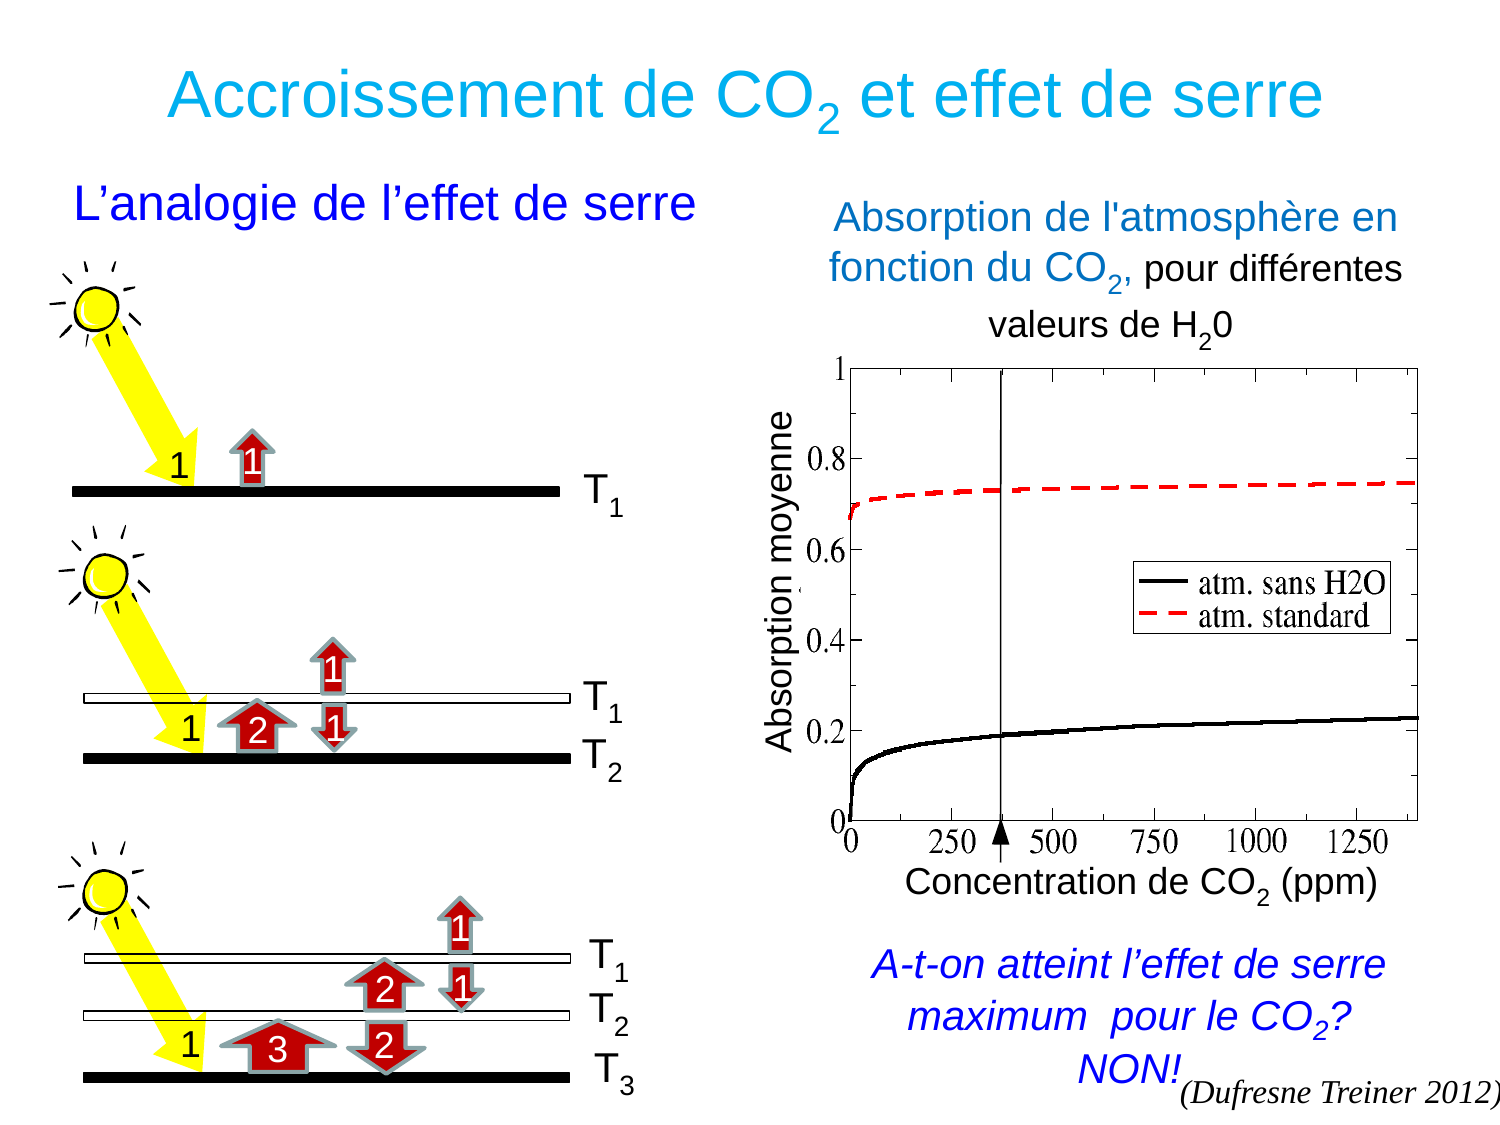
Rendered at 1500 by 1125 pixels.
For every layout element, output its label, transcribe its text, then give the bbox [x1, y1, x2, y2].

text_box [82, 553, 187, 693]
text_box (Dufresne Treiner 2012)‏ [1179, 1070, 1500, 1125]
picture [764, 335, 1462, 918]
text_box [71, 540, 82, 551]
text_box [82, 869, 156, 953]
text_box [67, 907, 81, 922]
text_box Absorption moyenne [753, 396, 799, 769]
text_box [85, 334, 89, 348]
text_box [302, 1030, 336, 1072]
text_box [123, 286, 136, 292]
text_box [94, 917, 98, 931]
text_box [153, 728, 165, 743]
text_box [154, 1021, 165, 1042]
text_box T1 [567, 661, 652, 739]
text_box [131, 869, 144, 875]
text_box [68, 591, 82, 606]
text_box [49, 301, 66, 306]
text_box [94, 601, 98, 615]
text_box [70, 855, 81, 867]
text_box [208, 487, 559, 496]
text_box [59, 324, 73, 339]
text_box [20, 165, 752, 273]
text_box [347, 1047, 358, 1055]
text_box [132, 553, 145, 559]
text_box [84, 751, 566, 763]
text_box [408, 1047, 425, 1060]
text_box Concentration de CO2 (ppm) [896, 856, 1387, 912]
text_box L’analogie de l’effet de serre [20, 166, 751, 261]
text_box [73, 487, 154, 496]
text_box [92, 525, 98, 539]
text_box [58, 884, 75, 888]
text_box T1 [568, 454, 643, 523]
text_box [346, 975, 359, 985]
text_box [152, 1044, 165, 1059]
text_box [120, 524, 127, 540]
text_box [137, 895, 150, 910]
text_box [221, 1032, 252, 1072]
text_box Accroissement de CO2 et effet de serre [85, 30, 1407, 152]
text_box 2 [232, 698, 282, 759]
text_box [154, 704, 165, 725]
text_box T2 [573, 973, 652, 1040]
text_box T3 [579, 1033, 657, 1099]
text_box Absorption de l'atmosphère en fonction du CO2, pour différentes valeurs de H20 [788, 182, 1444, 343]
text_box 1 [165, 1012, 219, 1066]
text_box [144, 463, 154, 476]
text_box 1 [154, 433, 208, 552]
text_box [58, 568, 75, 573]
text_box [123, 964, 187, 1010]
text_box [218, 716, 232, 726]
text_box [149, 1012, 165, 1020]
text_box 1 [227, 429, 277, 490]
text_box A-t-on atteint l’effet de serre maximum pour le CO2? NON! [764, 932, 1495, 1099]
text_box 1 [310, 696, 360, 757]
text_box 2 [359, 957, 409, 1018]
text_box 3 [252, 1017, 302, 1078]
text_box [409, 975, 423, 985]
text_box T1 [573, 919, 652, 973]
text_box 1 [437, 955, 487, 1017]
text_box T2 [566, 719, 642, 785]
text_box [73, 286, 182, 454]
text_box [84, 1066, 570, 1082]
text_box 1 [434, 896, 484, 957]
text_box 1 [307, 637, 357, 698]
text_box [62, 273, 73, 284]
text_box [92, 841, 97, 855]
text_box 1 [165, 696, 220, 751]
text_box [137, 579, 151, 594]
text_box 2 [358, 1014, 408, 1075]
text_box [120, 840, 126, 856]
text_box [118, 955, 161, 962]
text_box [128, 312, 142, 327]
text_box [282, 716, 296, 726]
text_box [148, 694, 189, 702]
text_box [190, 427, 198, 433]
